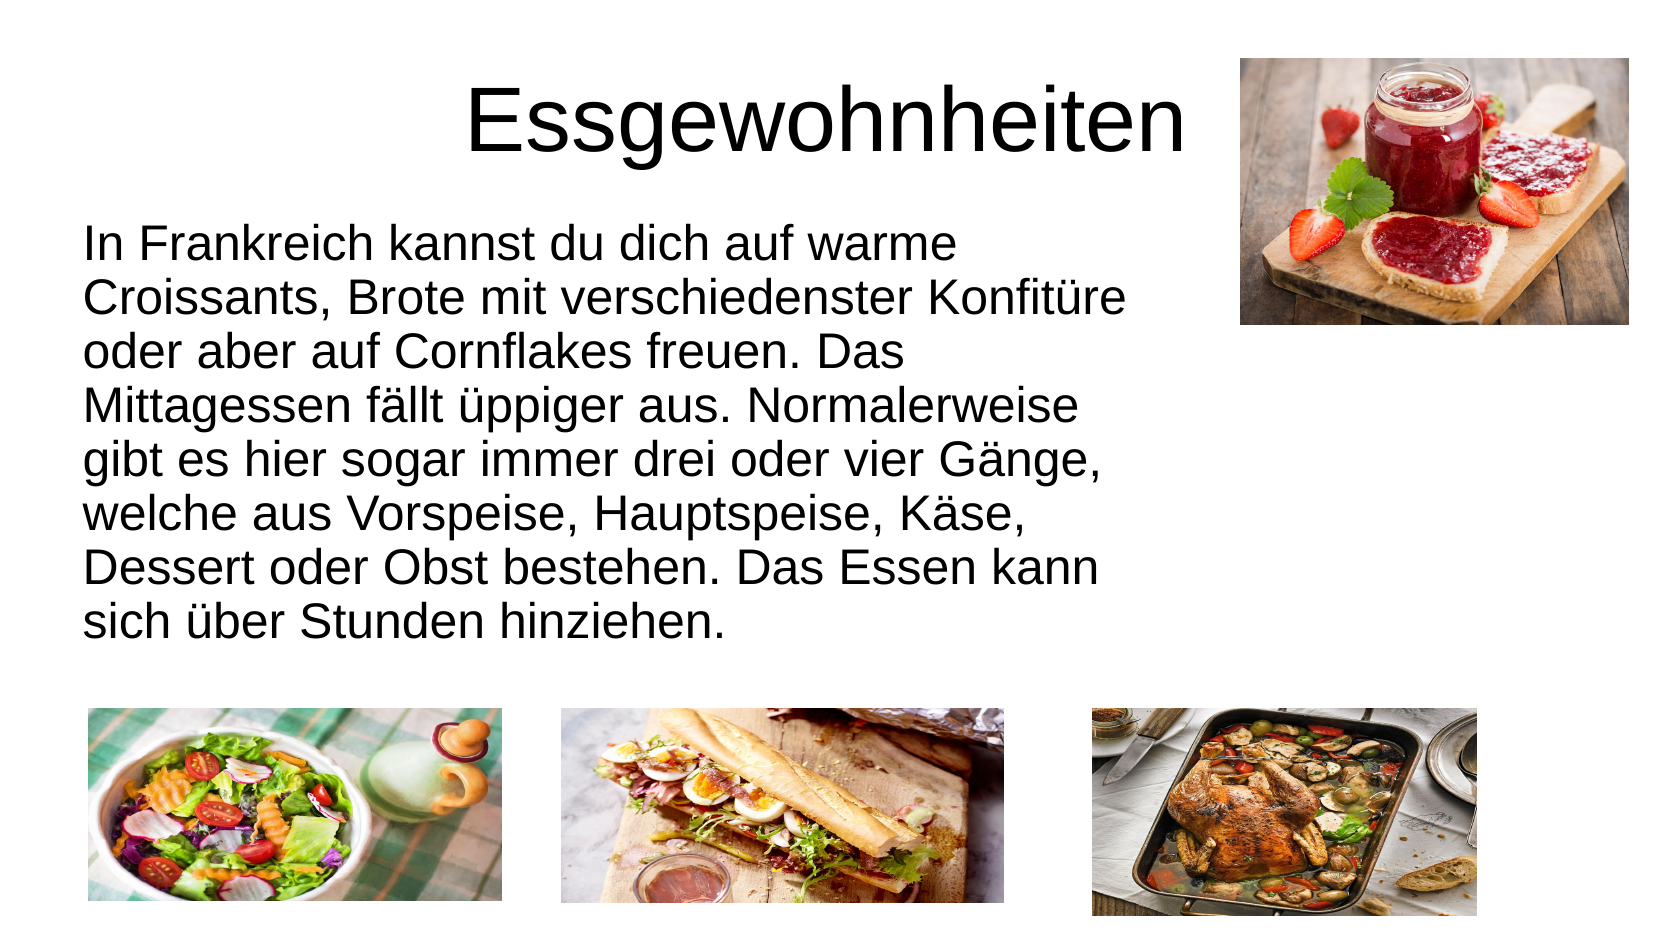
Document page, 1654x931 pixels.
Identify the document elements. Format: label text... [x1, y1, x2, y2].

picture [561, 708, 1004, 903]
title Essgewohnheiten [82, 59, 1240, 171]
picture [88, 708, 502, 901]
list In Frankreich kannst du dich auf warme Croissants, Brote mit verschiedenster Konfitüre oder aber auf Cornflakes freuen. Das Mittagessen fällt üppiger aus. Normalerweise gibt es hier sogar immer drei oder vier Gänge, welche aus Vorspeise, Hauptspeise, Käse, Dessert oder Obst bestehen. Das Essen kann sich über Stunden hinziehen. [82, 217, 1164, 662]
picture [1240, 59, 1629, 325]
picture [1092, 708, 1477, 916]
